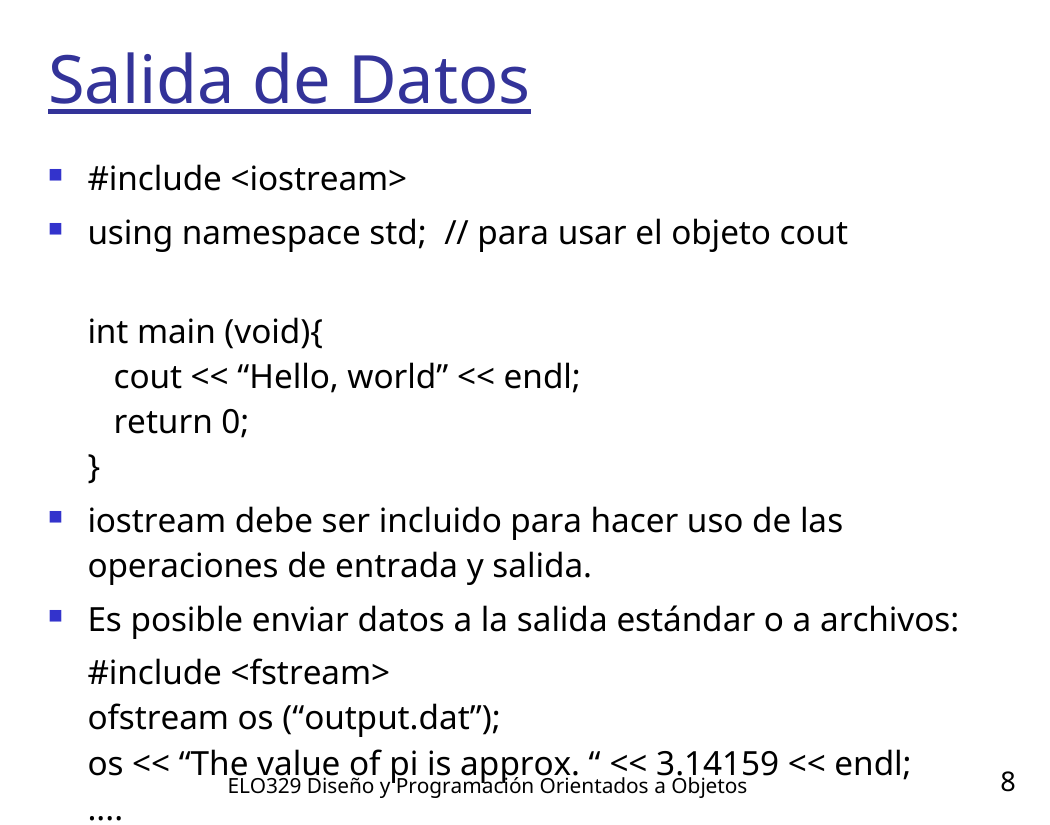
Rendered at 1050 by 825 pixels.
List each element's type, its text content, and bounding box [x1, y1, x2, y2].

title Salida de Datos [37, 19, 1026, 129]
list #include <iostream> using namespace std; // para usar el objeto cout int main (void){ cout << “Hello, world” << endl; return 0; } iostream debe ser incluido para hacer uso de las operaciones de entrada y salida. Es posible enviar datos a la salida estándar o a archivos: #include <fstream> ofstream os (“output.dat”); os << “The value of pi is approx. “ << 3.14159 << endl; .... [37, 150, 1023, 751]
